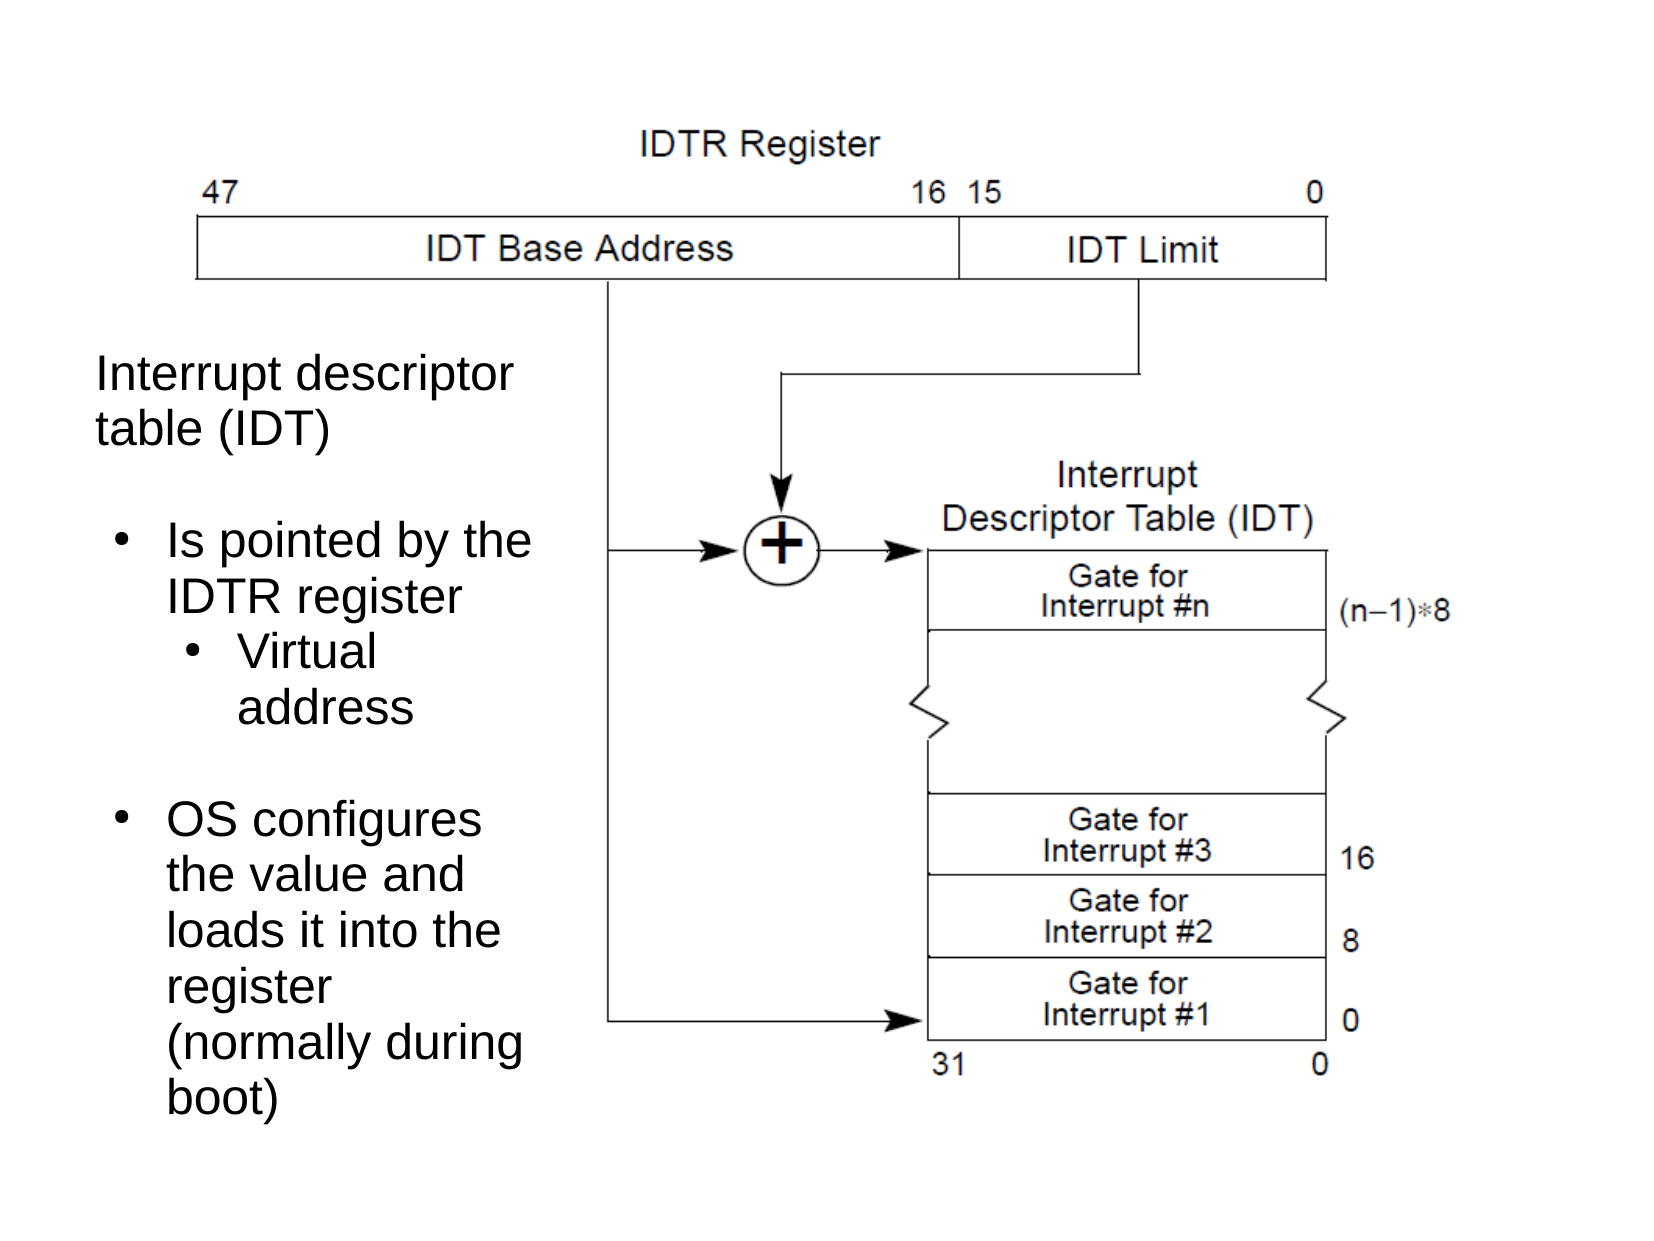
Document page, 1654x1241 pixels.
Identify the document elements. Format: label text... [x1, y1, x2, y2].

text_box Interrupt descriptor table (IDT) Is pointed by the IDTR register Virtual address OS configures the value and loads it into the register (normally during boot) [80, 337, 563, 1141]
picture [150, 96, 1480, 1088]
